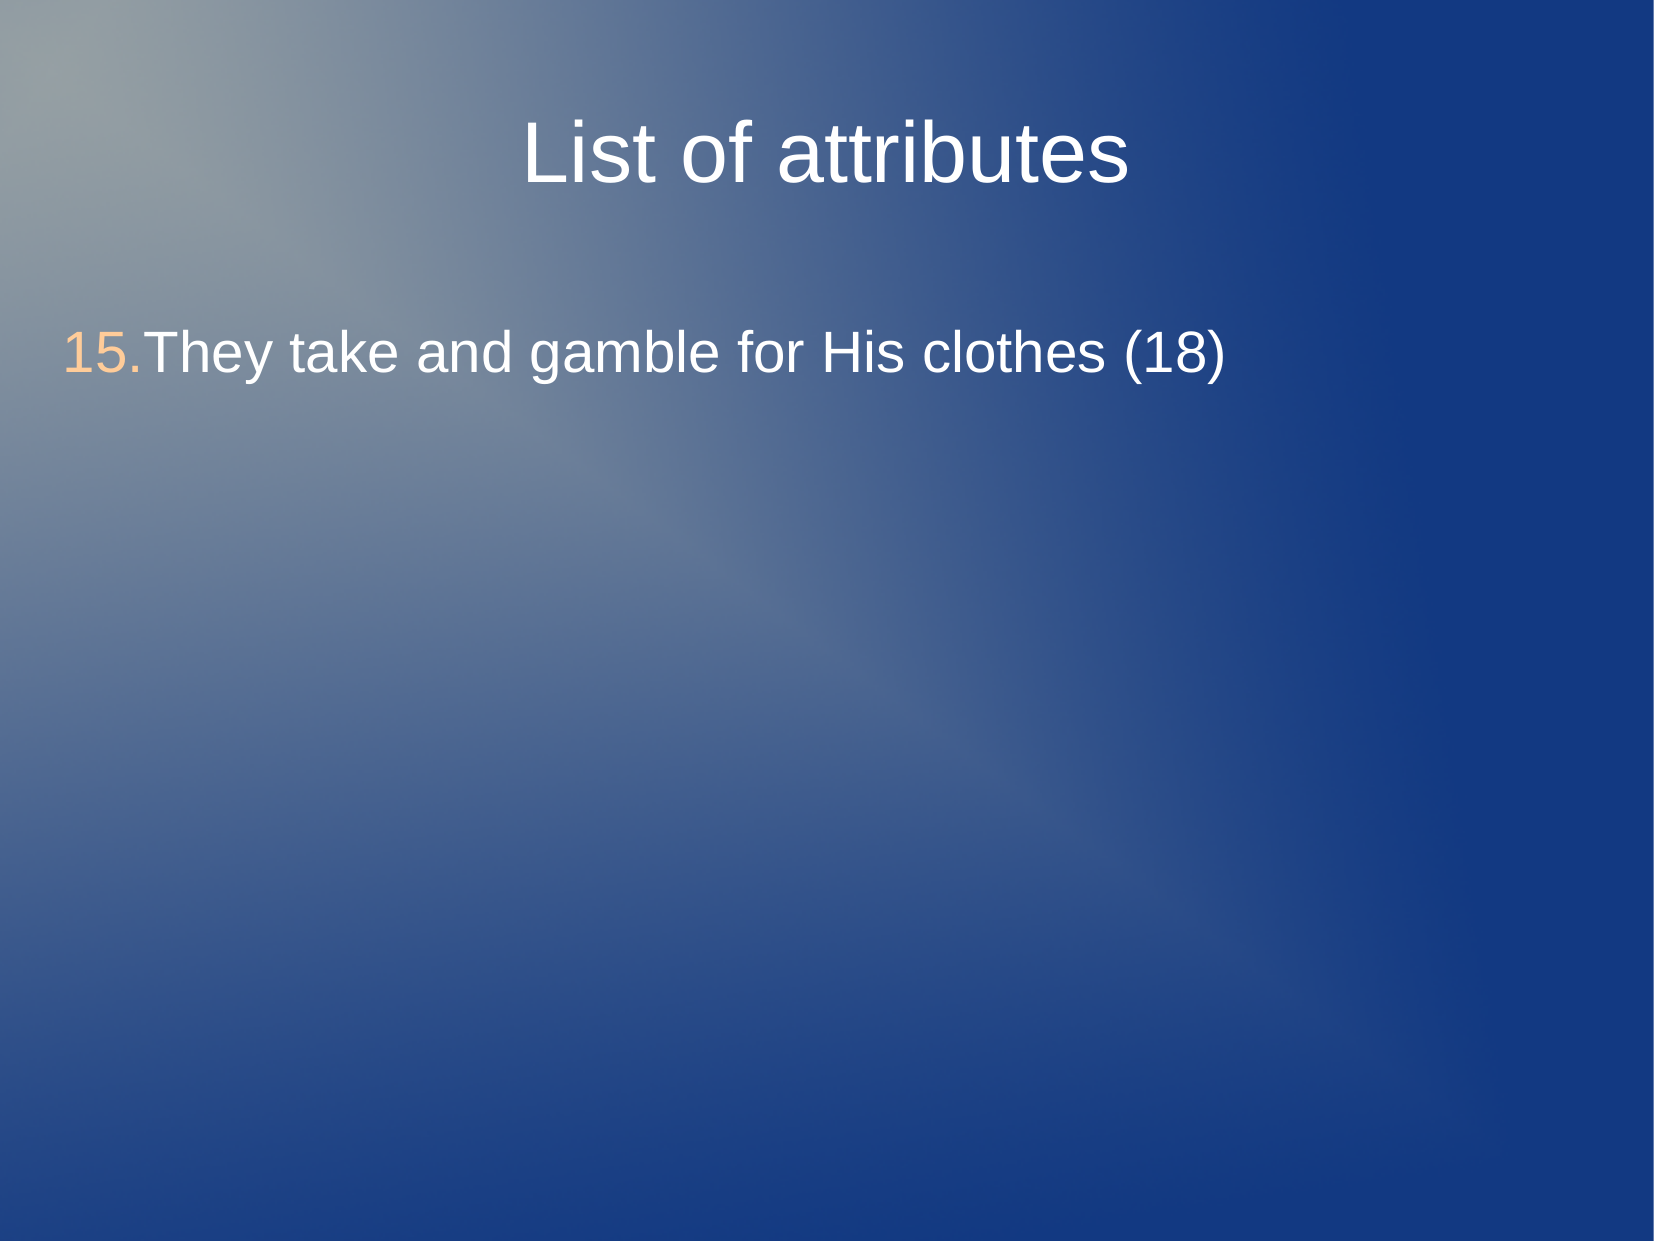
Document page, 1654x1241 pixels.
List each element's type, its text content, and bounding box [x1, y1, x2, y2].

picture [0, 0, 1654, 1241]
list They take and gamble for His clothes (18) [45, 225, 1534, 1044]
title List of attributes [82, 49, 1571, 257]
